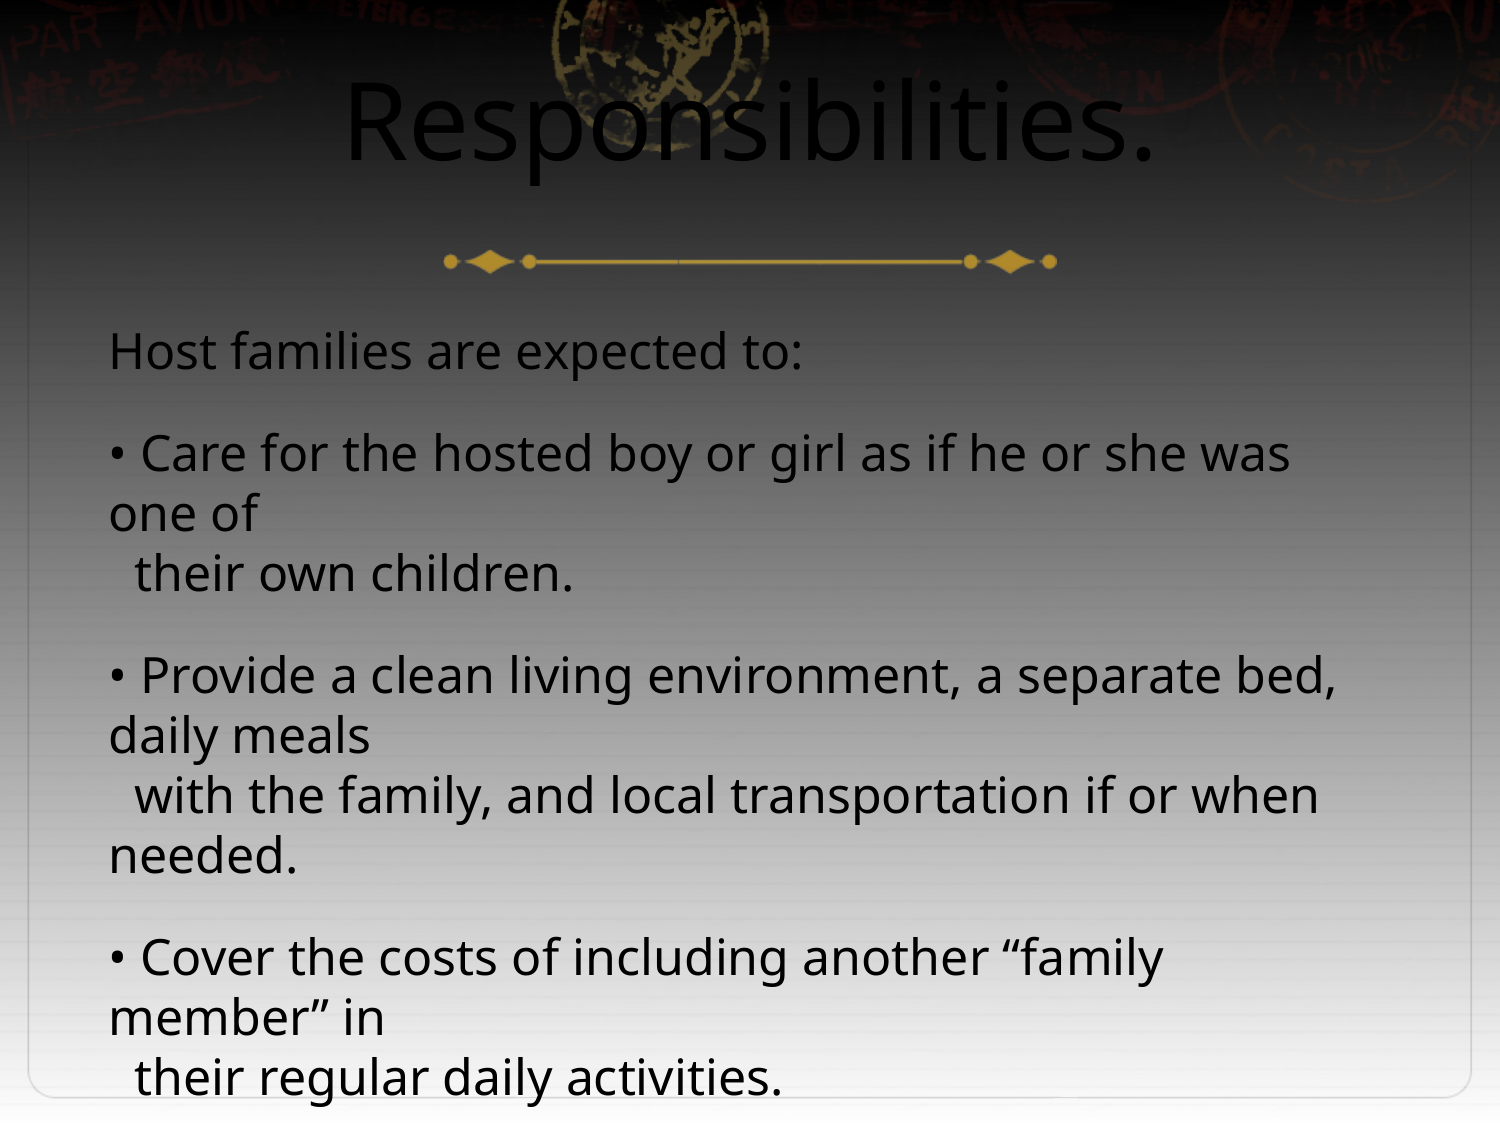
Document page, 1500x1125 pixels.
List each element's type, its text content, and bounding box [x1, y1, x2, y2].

list Host families are expected to: • Care for the hosted boy or girl as if he or she was one of their own children. • Provide a clean living environment, a separate bed, daily meals with the family, and local transportation if or when needed. • Cover the costs of including another “family member” in their regular daily activities. [93, 312, 1407, 988]
picture [0, 0, 1500, 1125]
title Responsibilities. [93, 45, 1407, 233]
